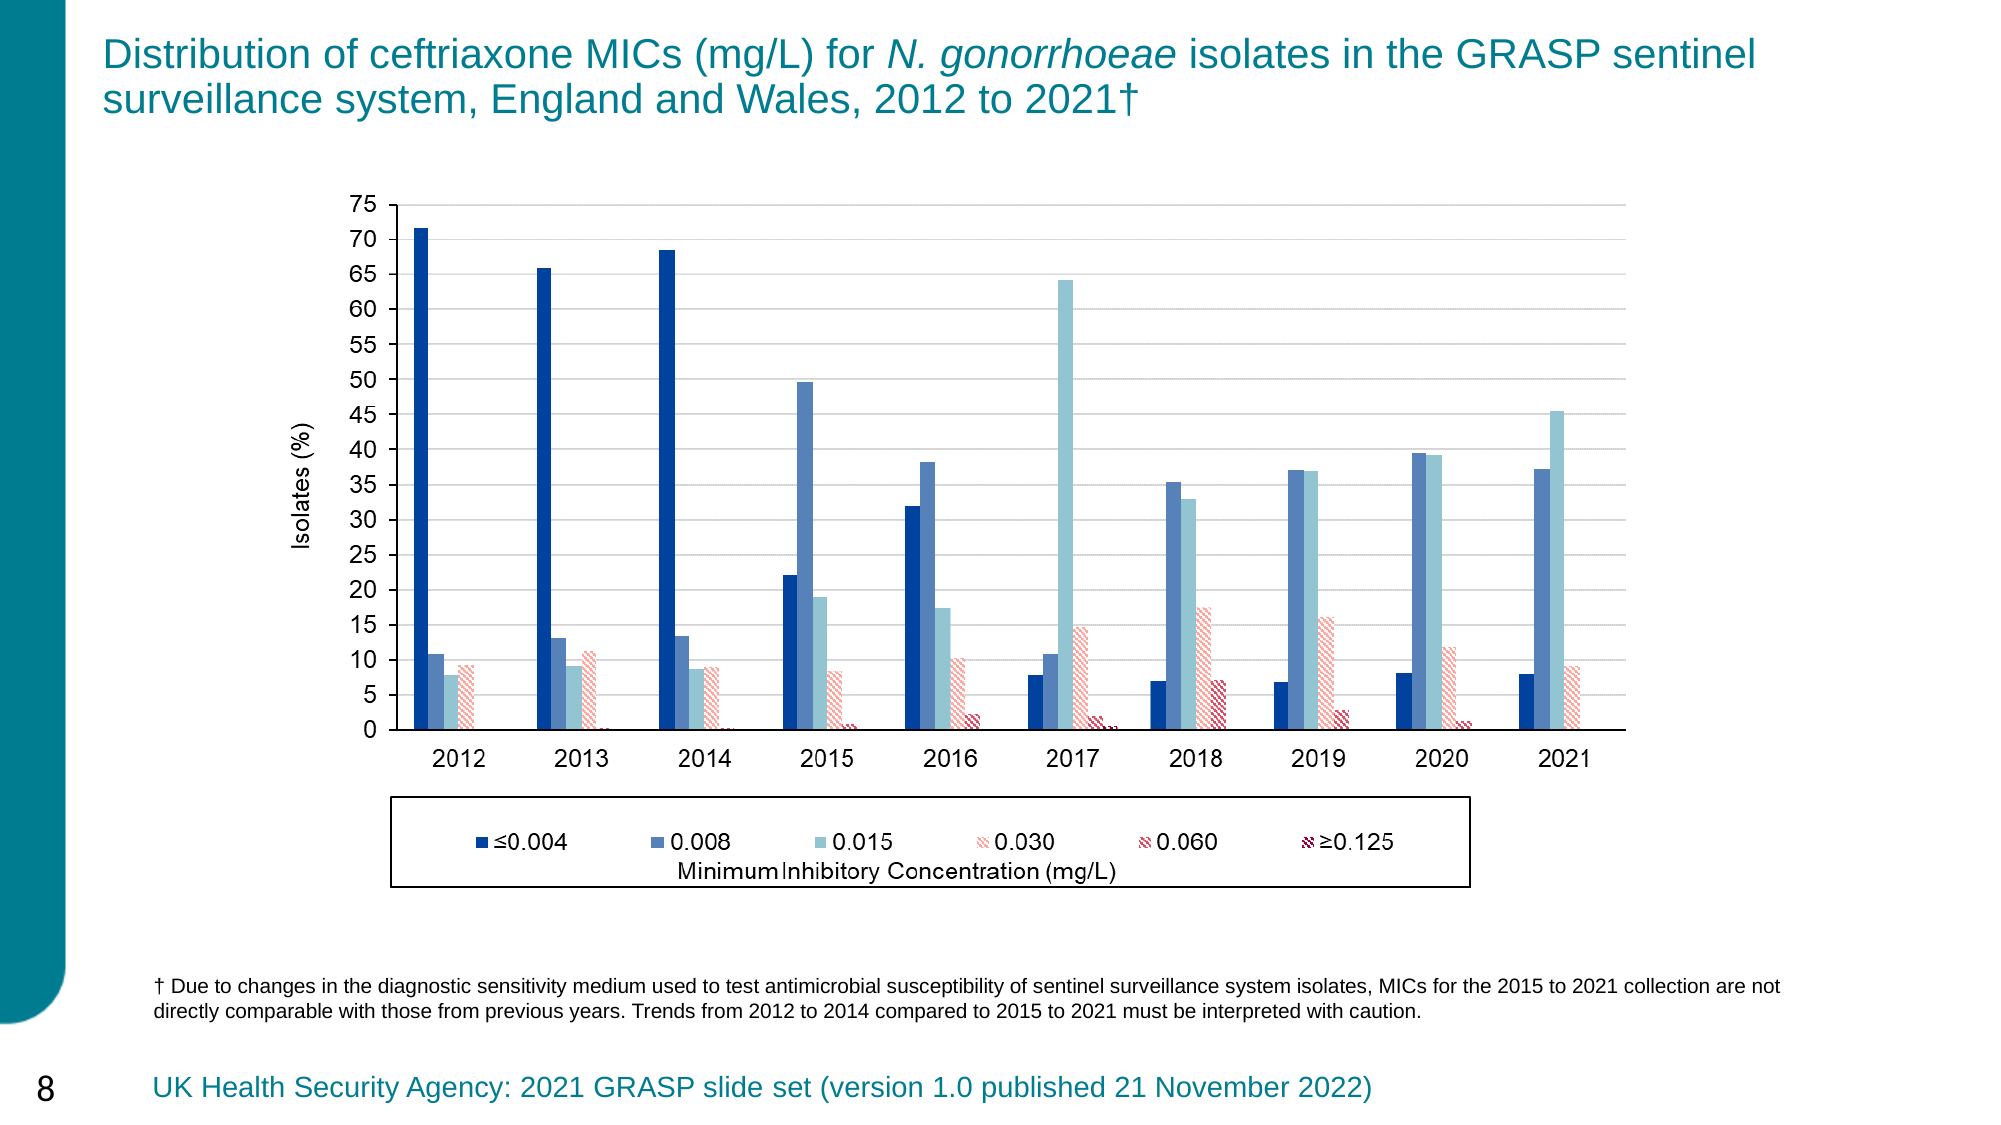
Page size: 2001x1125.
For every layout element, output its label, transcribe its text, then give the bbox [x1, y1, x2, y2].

title Distribution of ceftriaxone MICs (mg/L) for N. gonorrhoeae isolates in the GRASP sentinel surveillance system, England and Wales, 2012 to 2021† [87, 24, 1913, 185]
picture [282, 173, 1685, 941]
text_box UK Health Security Agency: 2021 GRASP slide set (version 1.0 published 21 November 2022) [137, 1056, 1780, 1116]
text_box [21, 1056, 120, 1117]
text_box † Due to changes in the diagnostic sensitivity medium used to test antimicrobial susceptibility of sentinel surveillance system isolates, MICs for the 2015 to 2021 collection are not directly comparable with those from previous years. Trends from 2012 to 2014 compared to 2015 to 2021 must be interpreted with caution. [139, 966, 1861, 1031]
